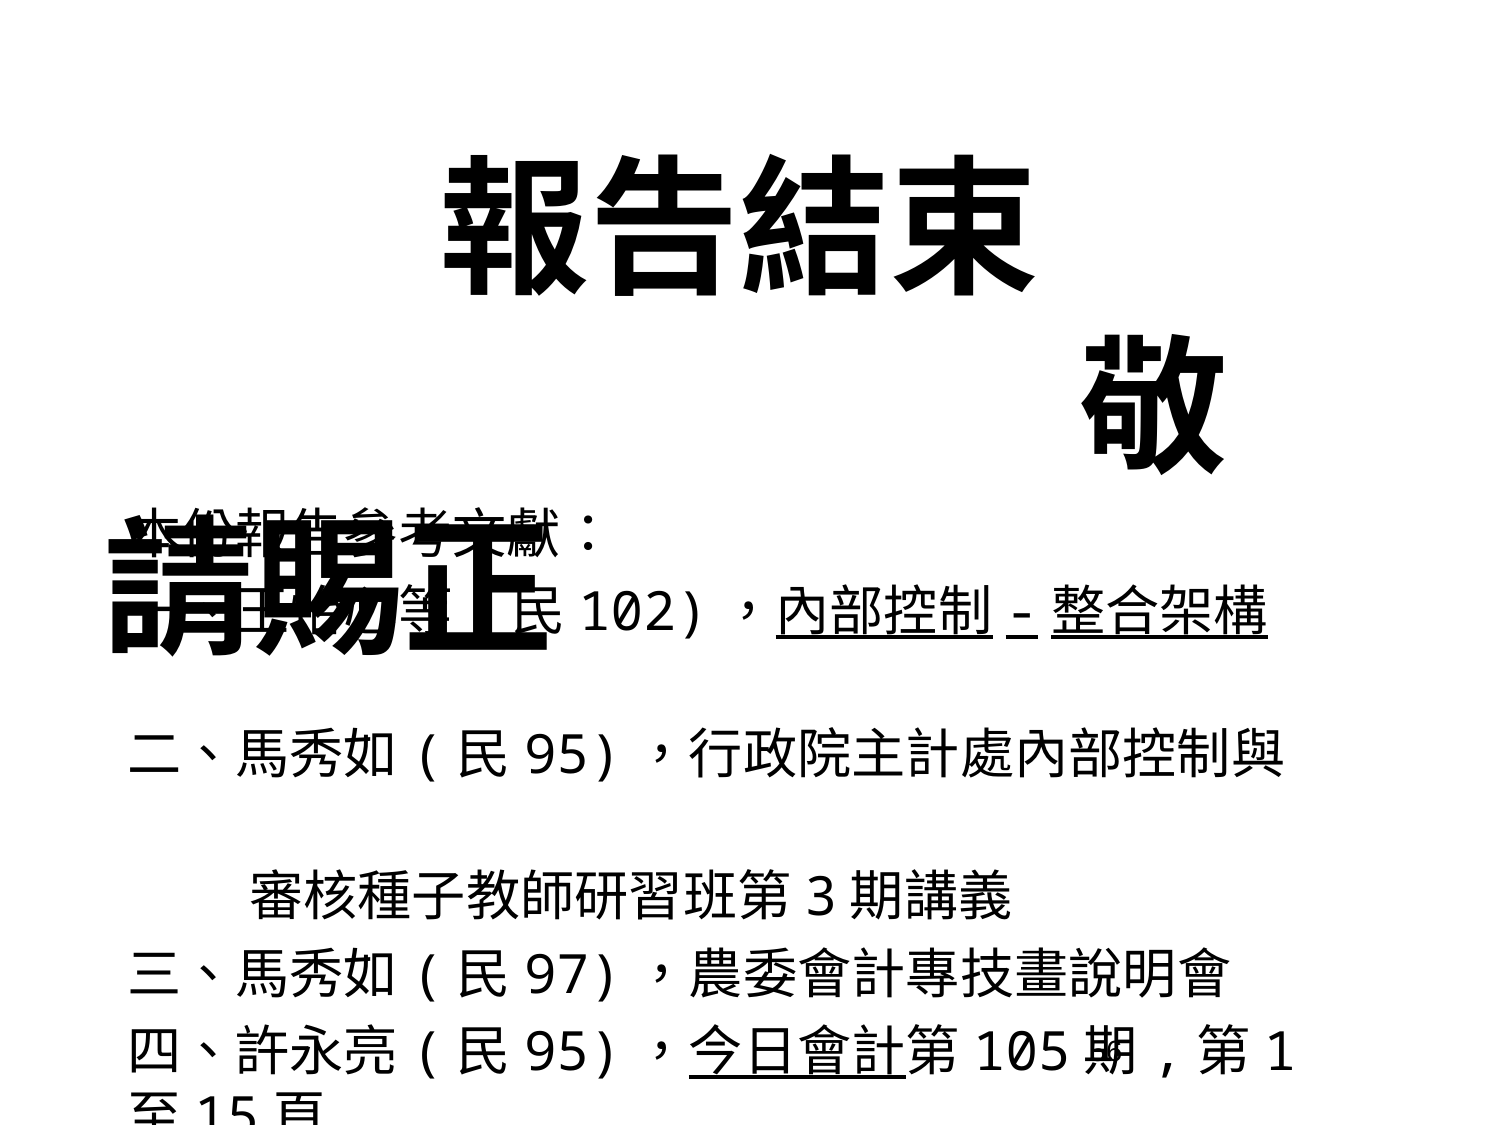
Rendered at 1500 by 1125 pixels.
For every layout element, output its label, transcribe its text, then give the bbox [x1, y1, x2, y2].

title 報告結束 敬請賜正 [88, 125, 1364, 492]
subtitle 本份報告參考文獻： 一、王怡心等(民102)，內部控制-整合架構 二、馬秀如(民95)，行政院主計處內部控制與 審核種子教師研習班第3期講義 三、馬秀如(民97)，農委會計專技畫說明會 四、許永亮(民95)，今日會計第105期,第1至15頁 五、賴森本(民101)，於防檢局台中分局講稿 [112, 491, 1329, 1059]
text_box 56 [1074, 1024, 1426, 1103]
